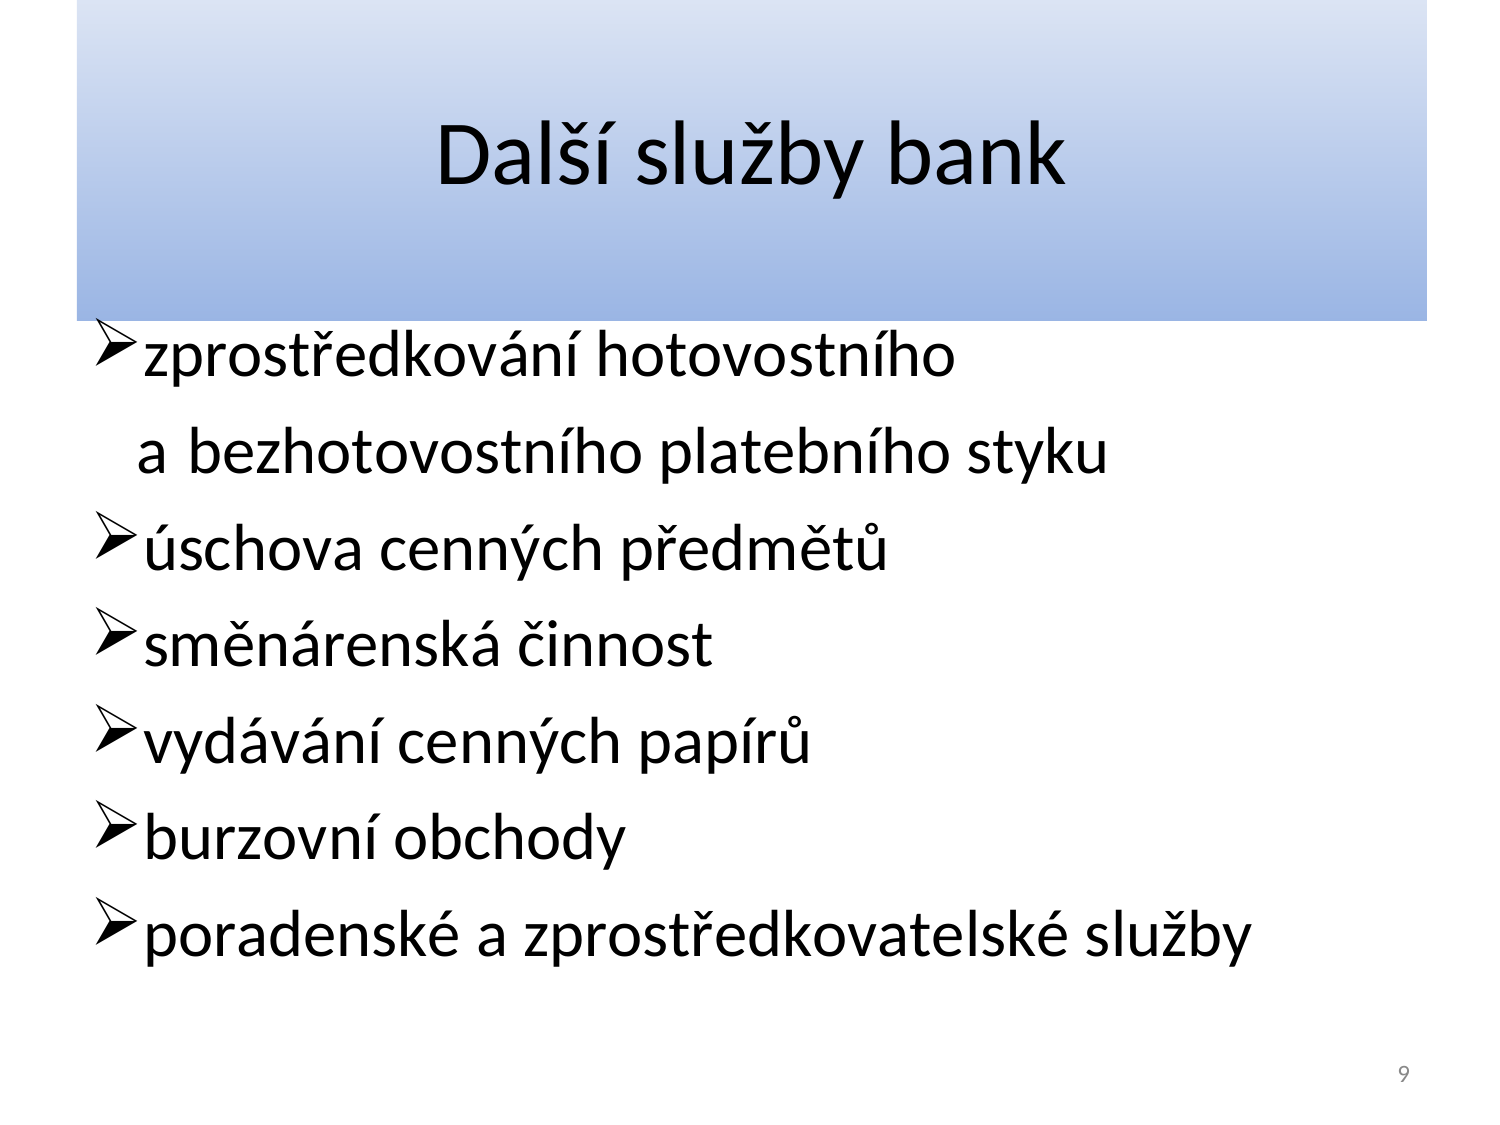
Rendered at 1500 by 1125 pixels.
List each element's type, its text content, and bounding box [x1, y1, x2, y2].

text_box <číslo> [1074, 1042, 1426, 1103]
list zprostředkování hotovostního a bezhotovostního platebního styku úschova cenných předmětů směnárenská činnost vydávání cenných papírů burzovní obchody poradenské a zprostředkovatelské služby [0, 302, 1447, 1074]
title Další služby bank [76, 0, 1427, 302]
